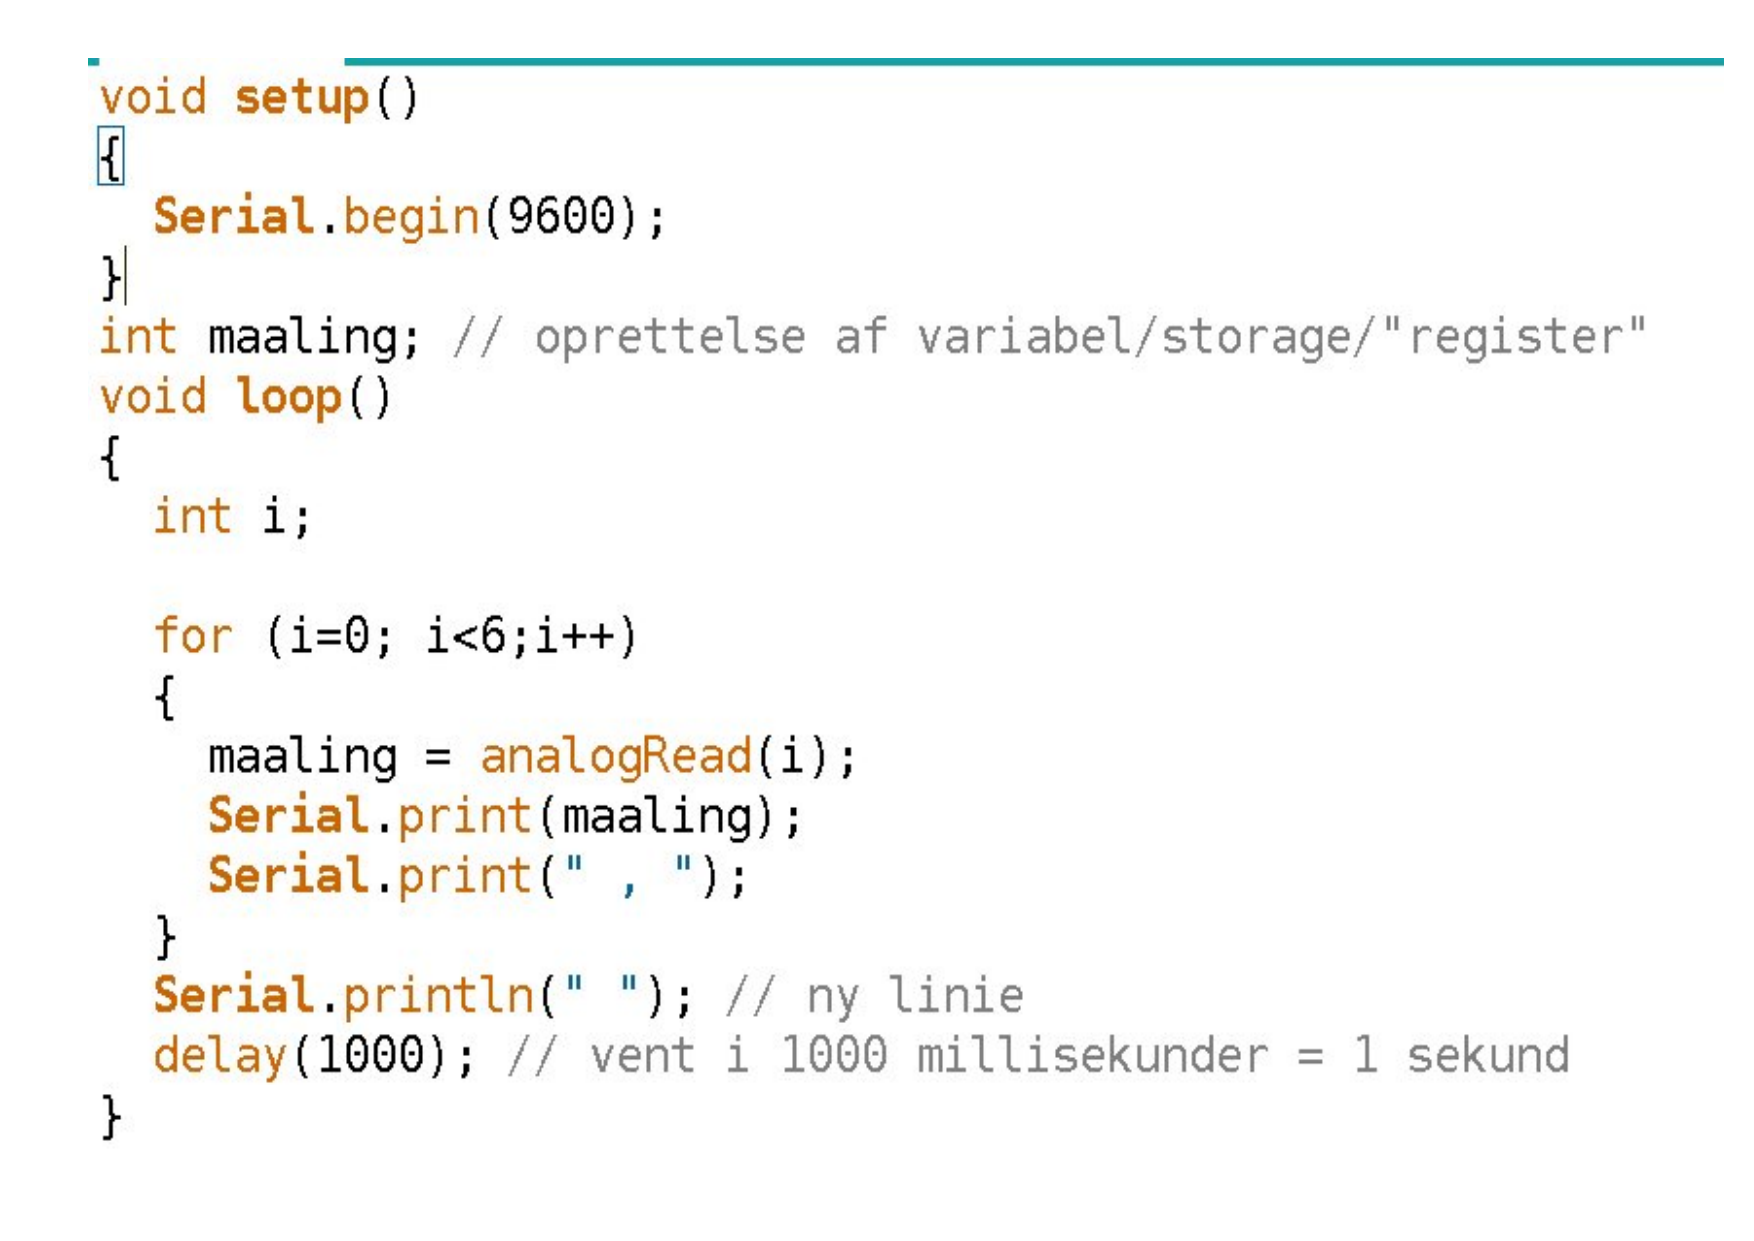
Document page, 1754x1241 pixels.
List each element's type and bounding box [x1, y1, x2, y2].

picture [88, 58, 1724, 1182]
